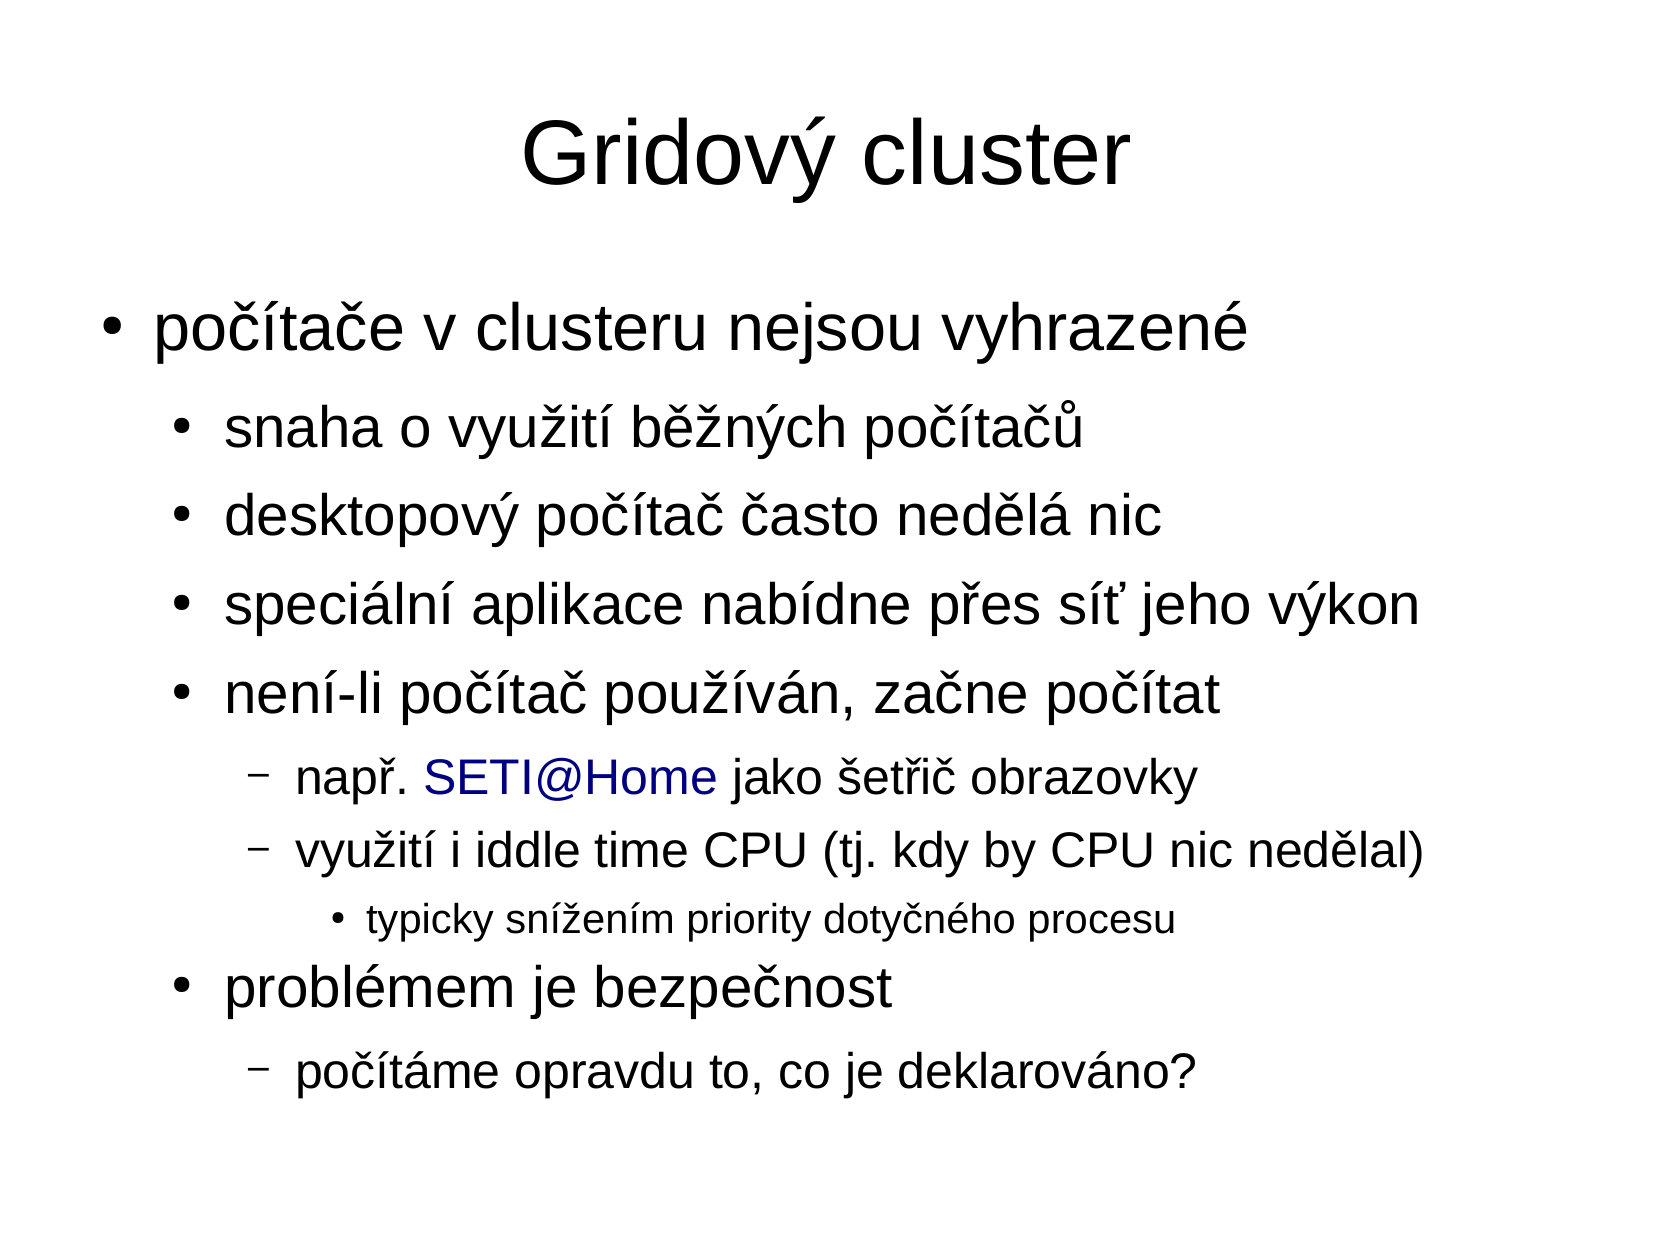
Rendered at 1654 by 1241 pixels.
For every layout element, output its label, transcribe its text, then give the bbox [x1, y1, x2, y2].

title Gridový cluster [82, 49, 1571, 257]
list počítače v clusteru nejsou vyhrazené snaha o využití běžných počítačů desktopový počítač často nedělá nic speciální aplikace nabídne přes síť jeho výkon není-li počítač používán, začne počítat např. SETI@Home jako šetřič obrazovky využití i iddle time CPU (tj. kdy by CPU nic nedělal) typicky snížením priority dotyčného procesu problémem je bezpečnost počítáme opravdu to, co je deklarováno? [82, 290, 1571, 1098]
